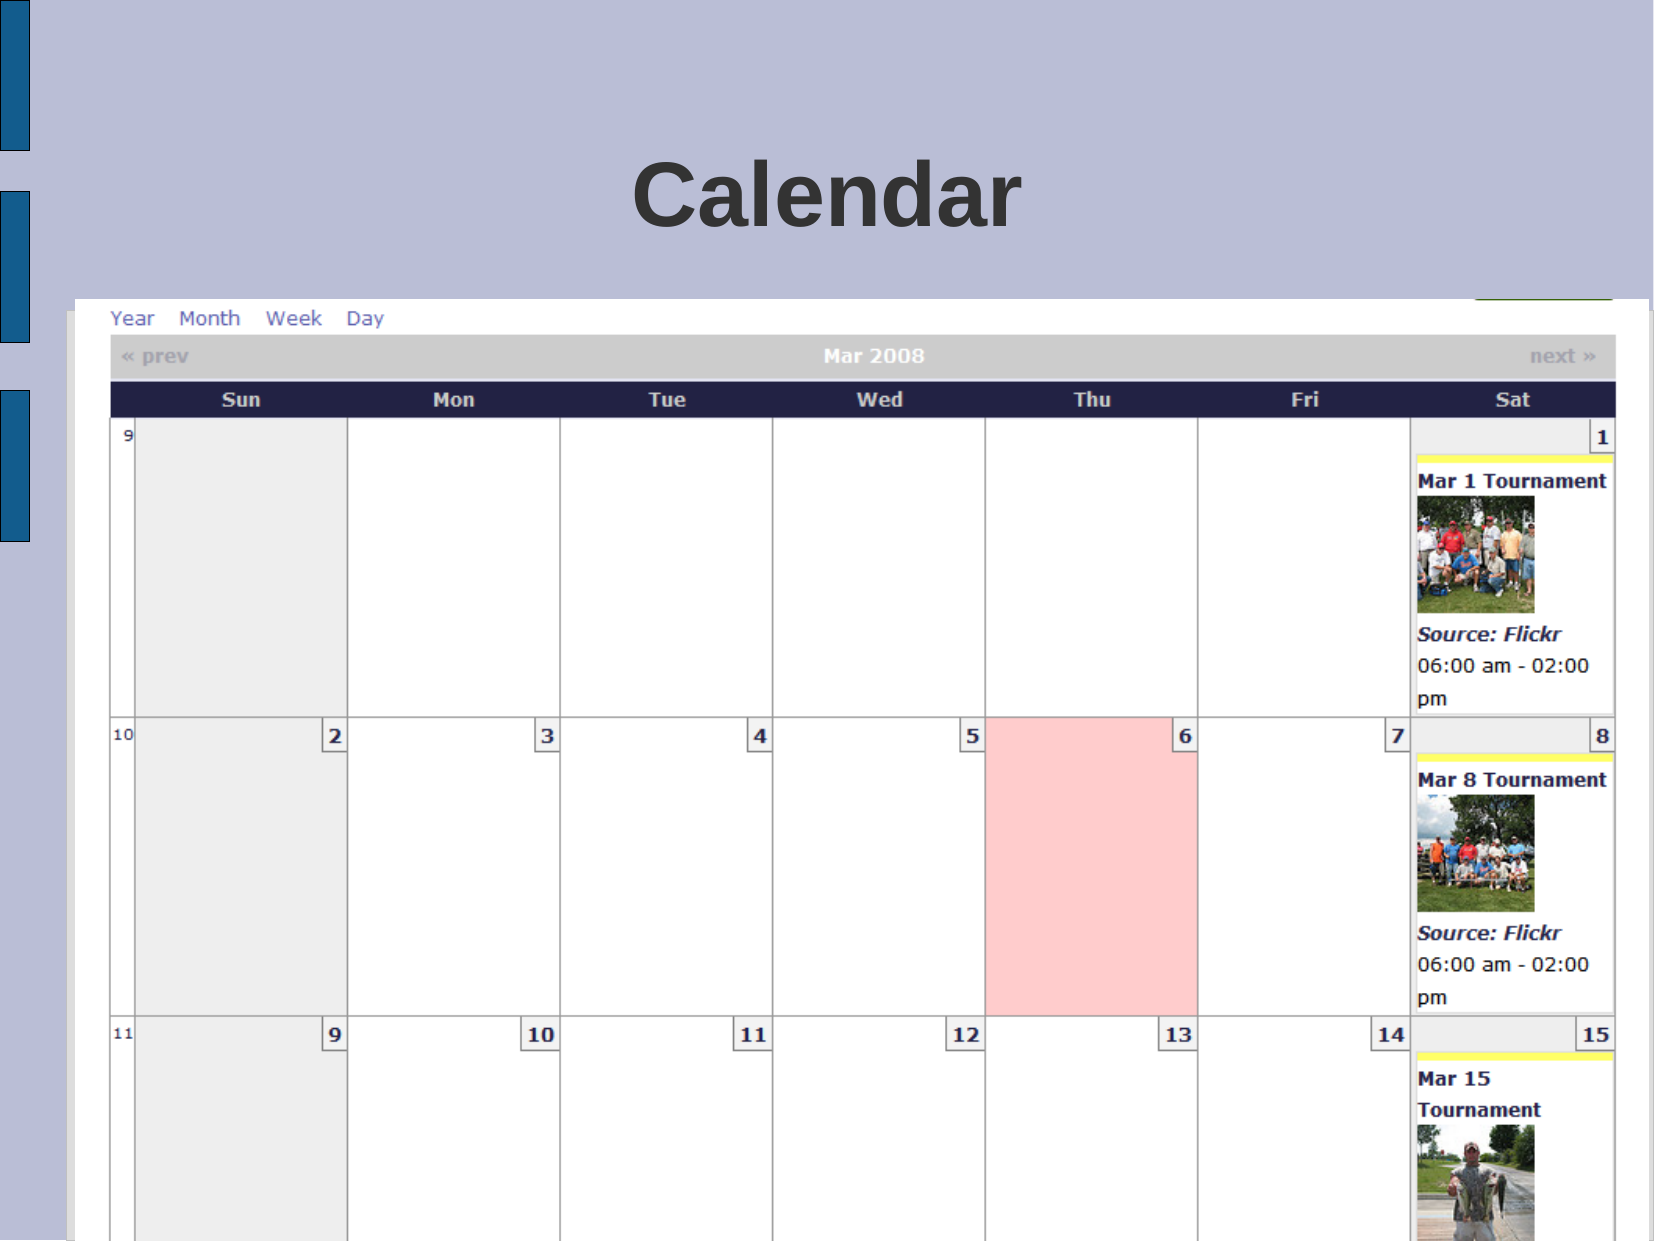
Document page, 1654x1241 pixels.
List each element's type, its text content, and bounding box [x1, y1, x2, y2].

title Calendar [121, 91, 1534, 299]
picture [75, 299, 1649, 1241]
